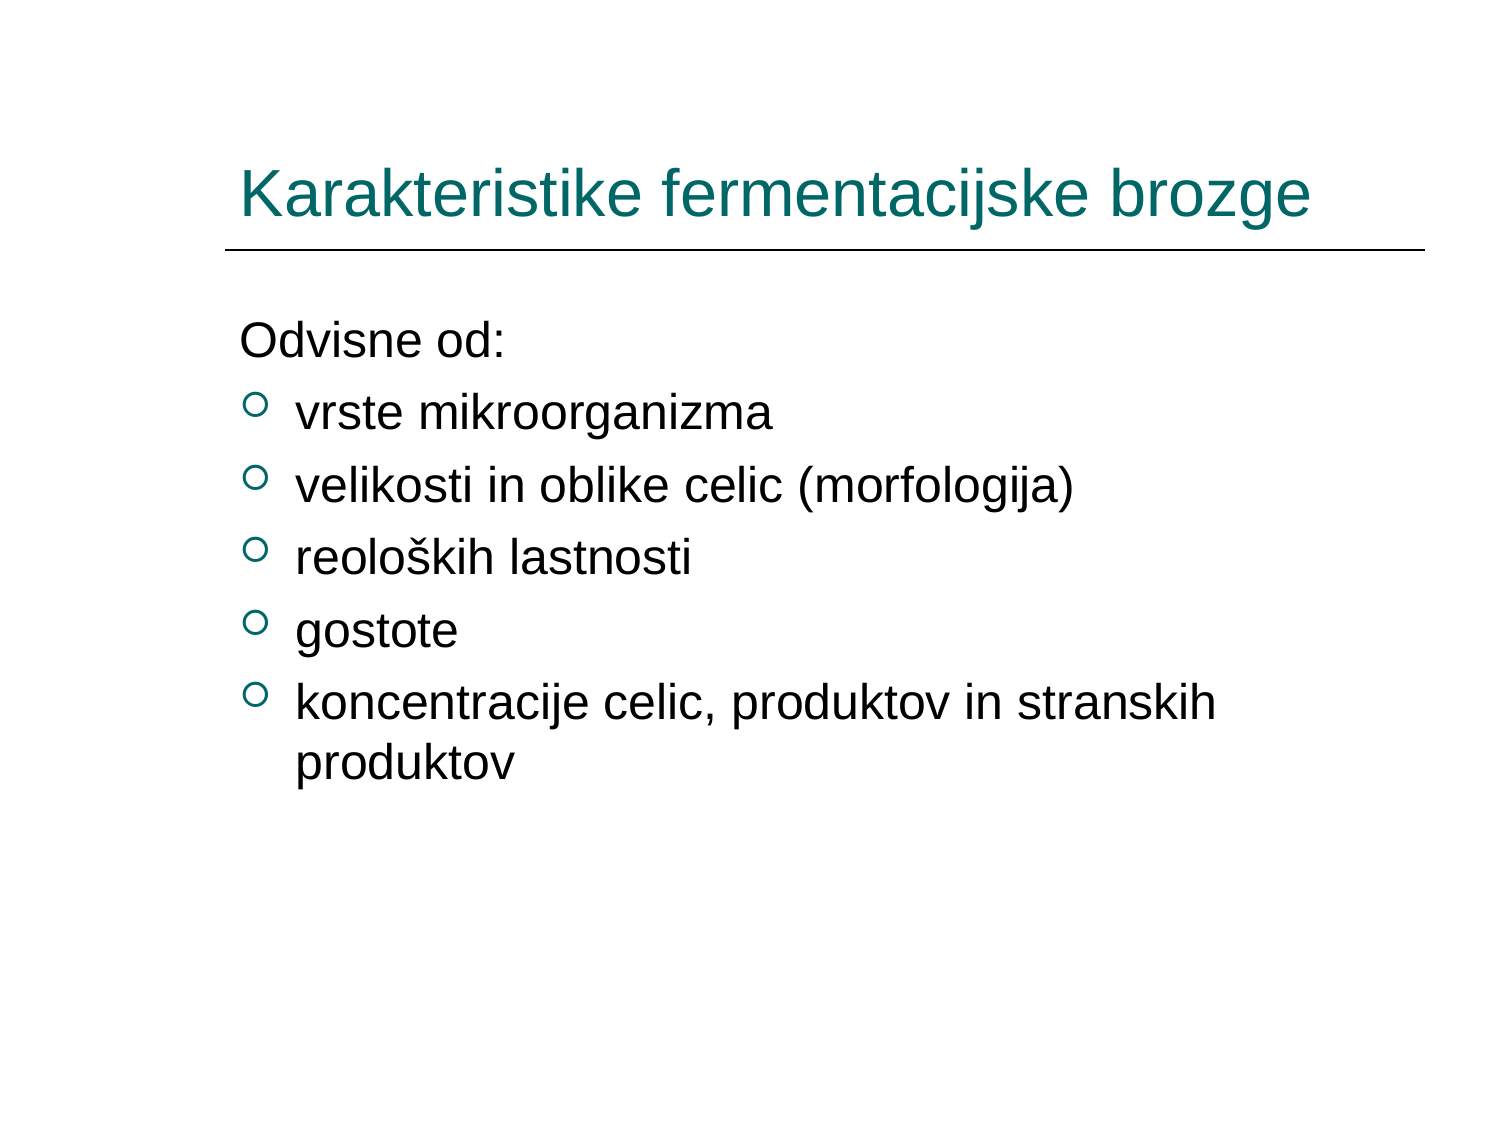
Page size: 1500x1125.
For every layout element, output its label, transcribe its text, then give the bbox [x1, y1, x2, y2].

list Odvisne od: vrste mikroorganizma velikosti in oblike celic (morfologija) reoloških lastnosti gostote koncentracije celic, produktov in stranskih produktov [224, 299, 1425, 975]
title Karakteristike fermentacijske brozge [224, 49, 1425, 237]
